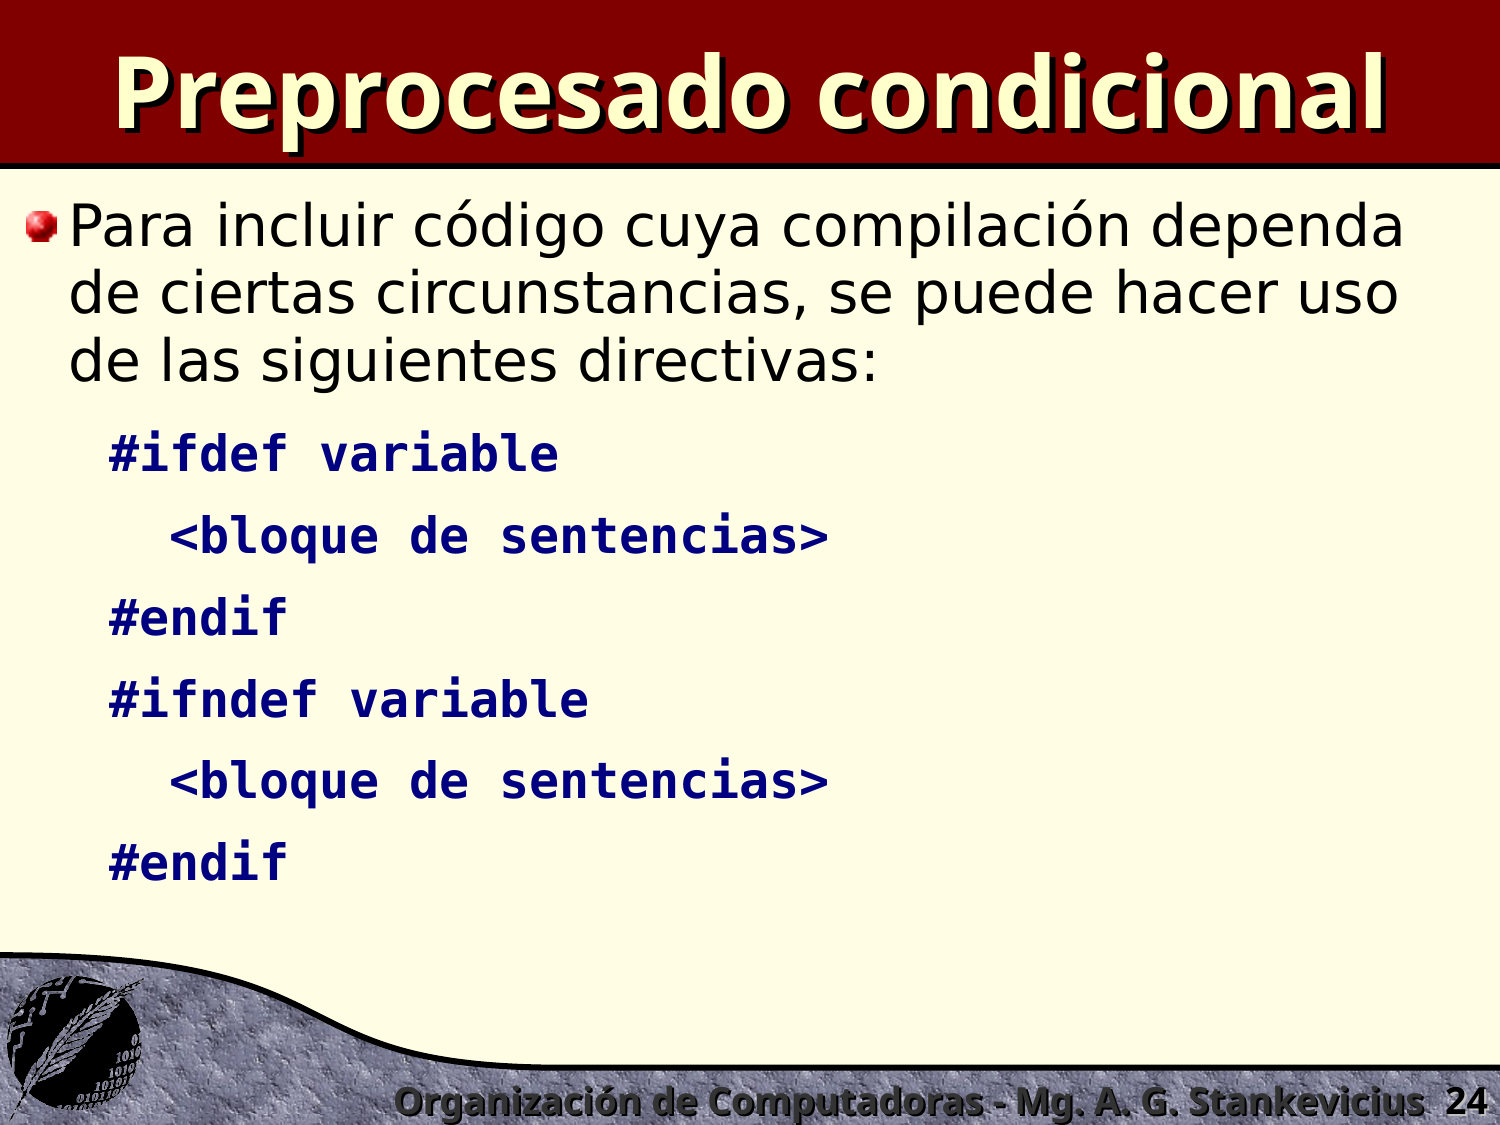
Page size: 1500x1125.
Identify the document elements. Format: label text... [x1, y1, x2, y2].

picture [0, 959, 1500, 1125]
picture [448, 1100, 455, 1110]
title Preprocesado condicional [15, 5, 1485, 160]
list Para incluir código cuya compilación dependa de ciertas circunstancias, se puede hacer uso de las siguientes directivas: #ifdef variable <bloque de sentencias> #endif #ifndef variable <bloque de sentencias> #endif [11, 192, 1486, 935]
picture [1058, 1100, 1065, 1110]
picture [802, 1100, 806, 1110]
